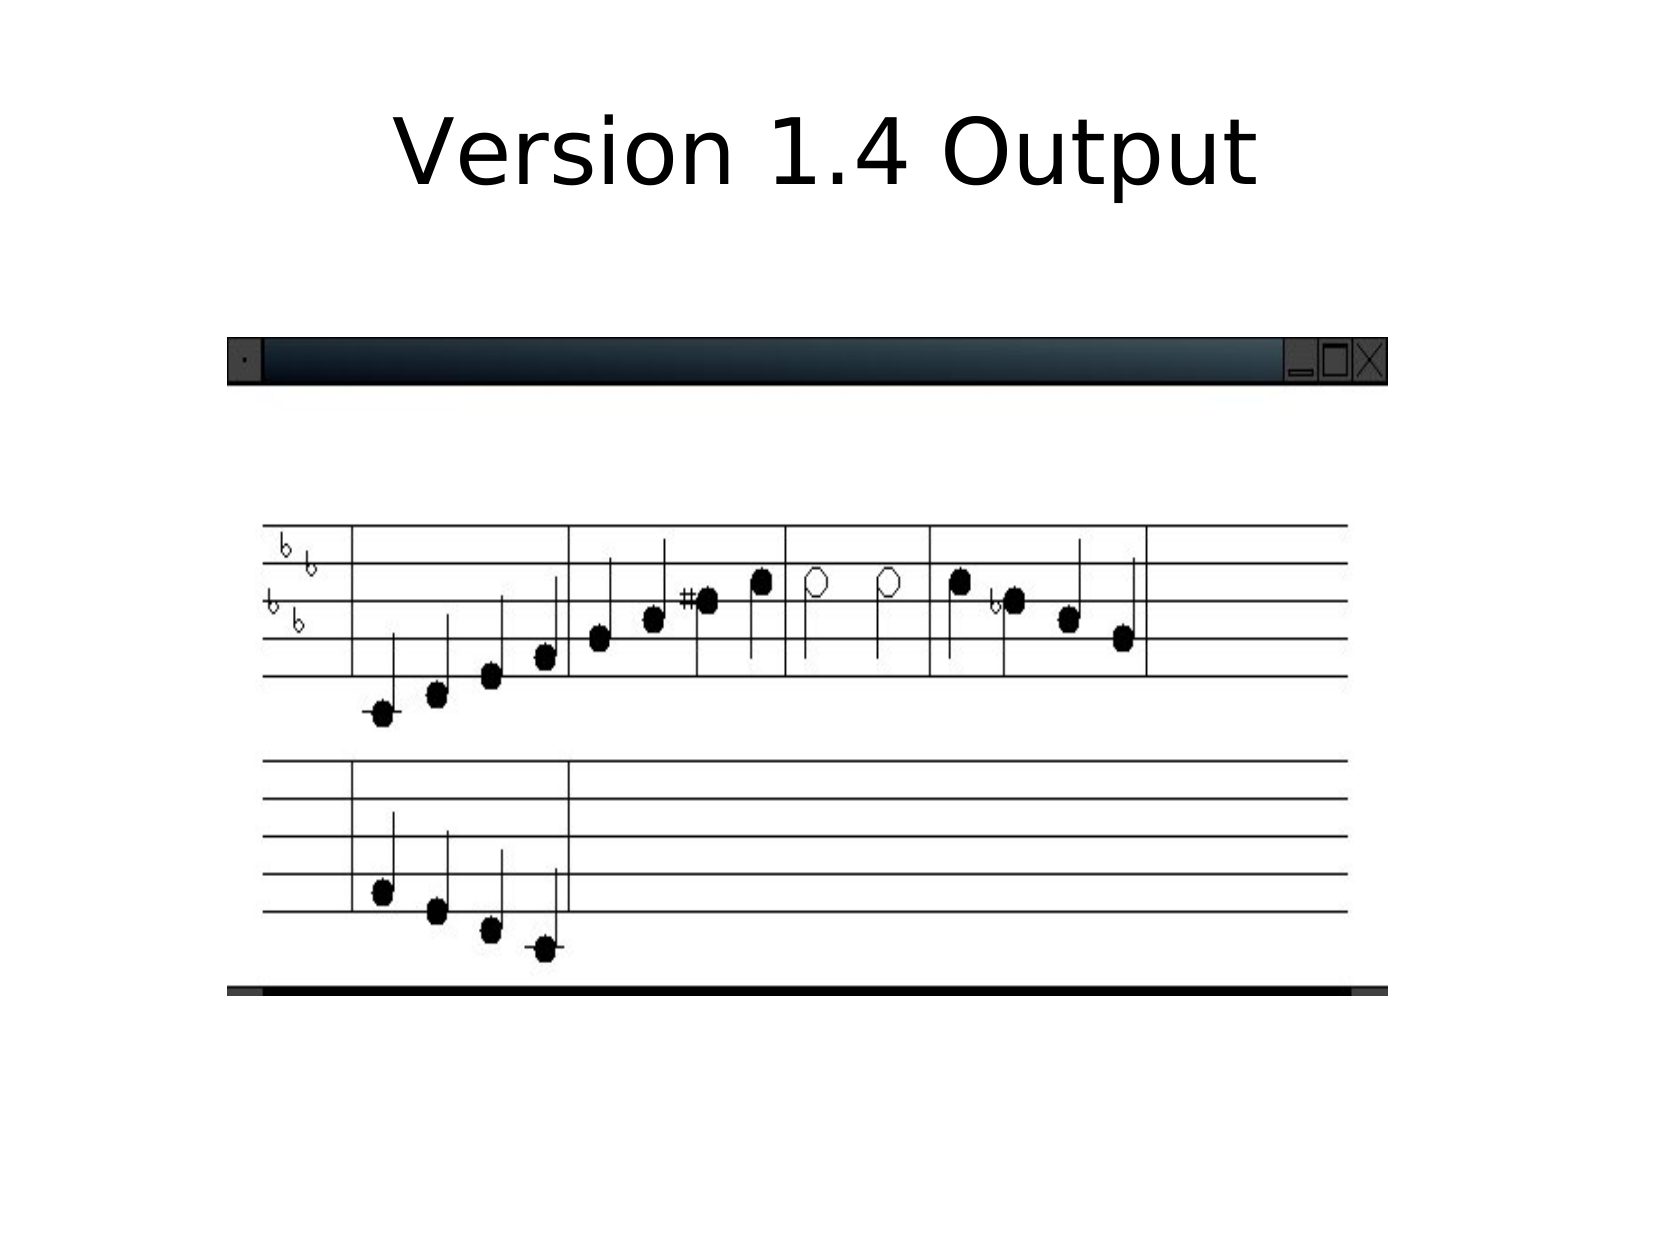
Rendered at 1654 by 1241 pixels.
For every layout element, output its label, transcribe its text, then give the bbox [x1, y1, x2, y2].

picture [227, 337, 1388, 996]
title Version 1.4 Output [82, 49, 1571, 257]
